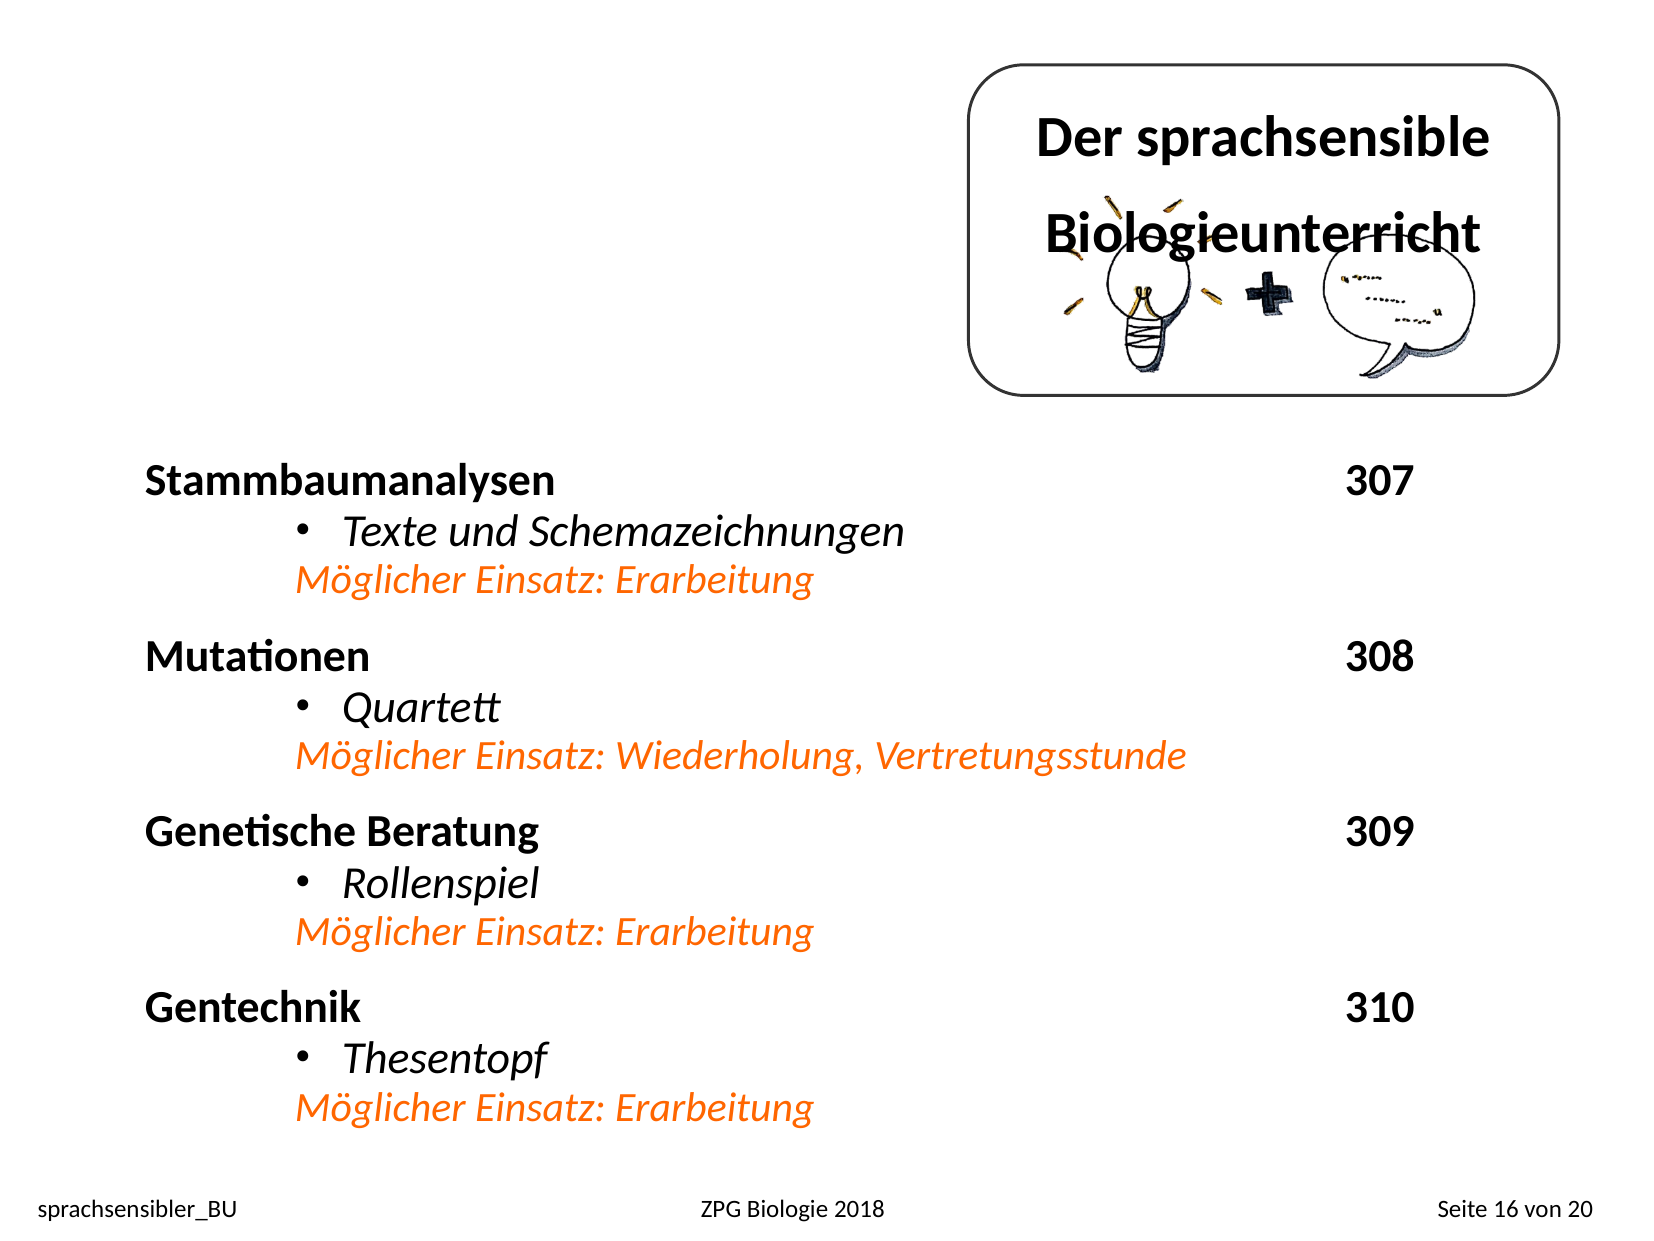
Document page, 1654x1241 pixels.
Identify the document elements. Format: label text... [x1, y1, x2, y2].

text_box Stammbaumanalysen 307 Texte und Schemazeichnungen Möglicher Einsatz: Erarbeitung Mutationen 308 Quartett Möglicher Einsatz: Wiederholung, Vertretungsstunde Genetische Beratung 309 Rollenspiel Möglicher Einsatz: Erarbeitung Gentechnik 310 Thesentopf Möglicher Einsatz: Erarbeitung [129, 447, 1595, 1140]
text_box [106, 292, 957, 685]
text_box sprachsensibler_BU ZPG Biologie 2018 Seite 16 von 20 [22, 1185, 1641, 1229]
text_box Der sprachsensible Biologieunterricht [968, 64, 1559, 396]
